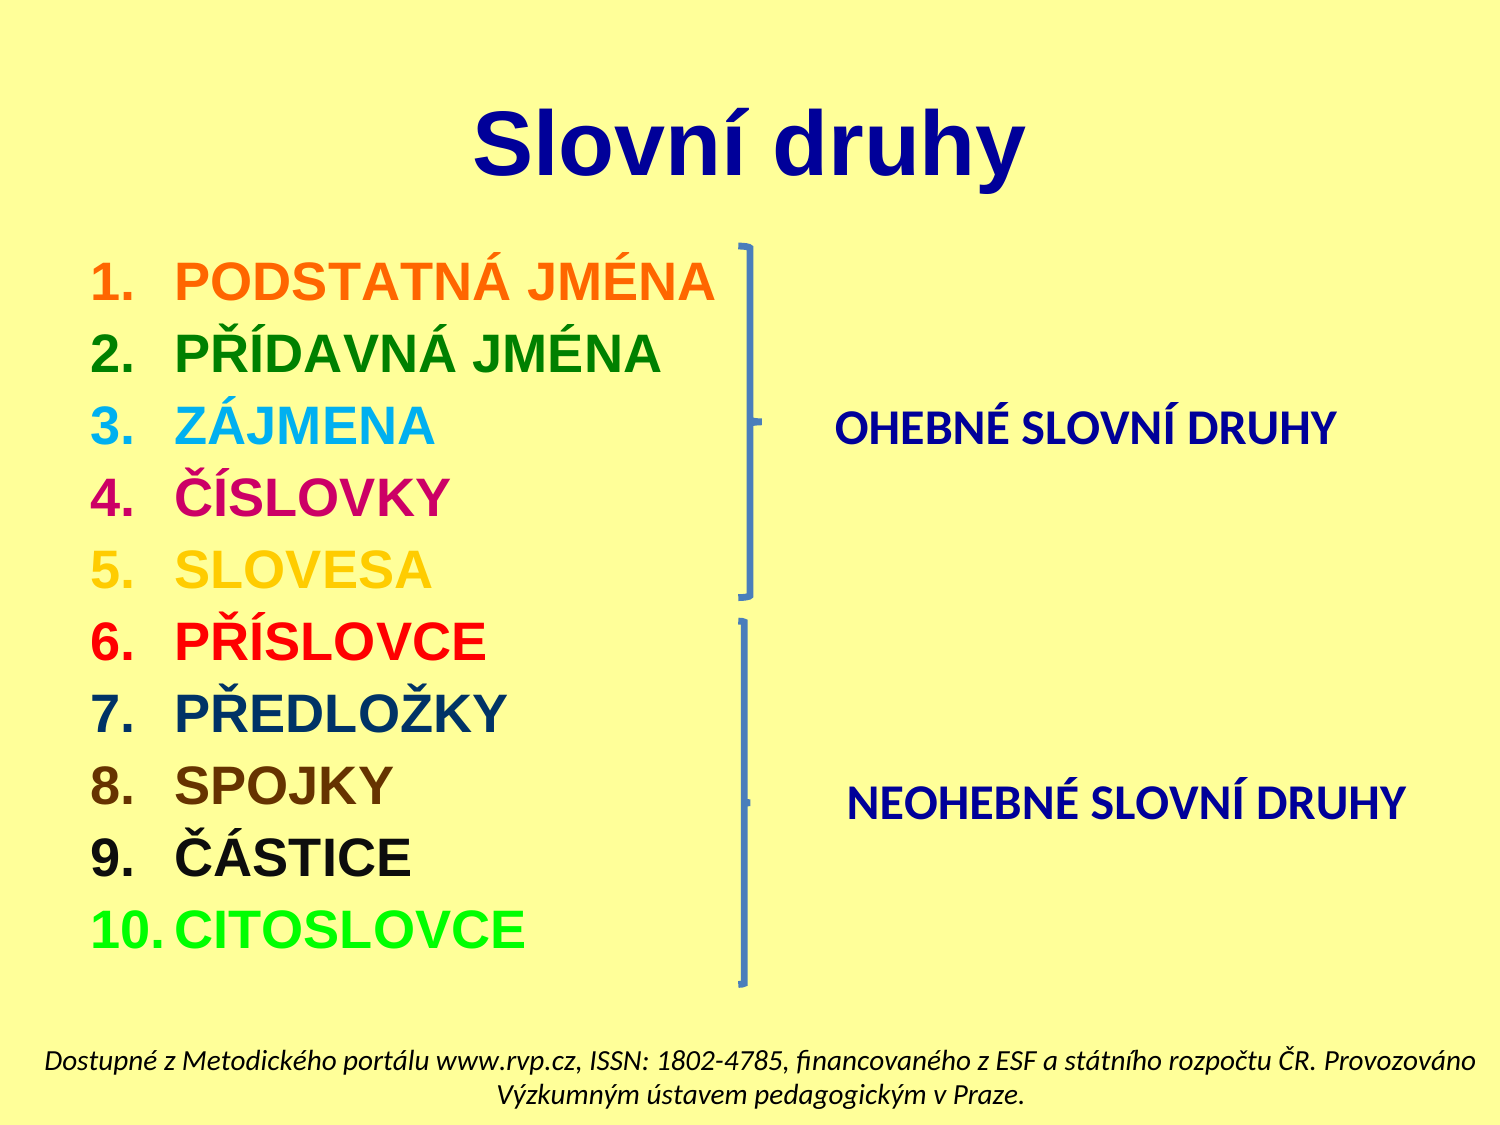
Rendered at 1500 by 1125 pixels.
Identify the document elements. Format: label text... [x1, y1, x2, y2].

text_box NEOHEBNÉ SLOVNÍ DRUHY [831, 761, 1442, 838]
list PODSTATNÁ JMÉNA PŘÍDAVNÁ JMÉNA ZÁJMENA ČÍSLOVKY SLOVESA PŘÍSLOVCE PŘEDLOŽKY SPOJKY ČÁSTICE CITOSLOVCE [75, 246, 1426, 1033]
text_box OHEBNÉ SLOVNÍ DRUHY [820, 386, 1360, 463]
text_box Dostupné z Metodického portálu www.rvp.cz, ISSN: 1802-4785, financovaného z ESF a státního rozpočtu ČR. Provozováno Výzkumným ústavem pedagogickým v Praze. [29, 1033, 1493, 1119]
title Slovní druhy [75, 45, 1426, 233]
